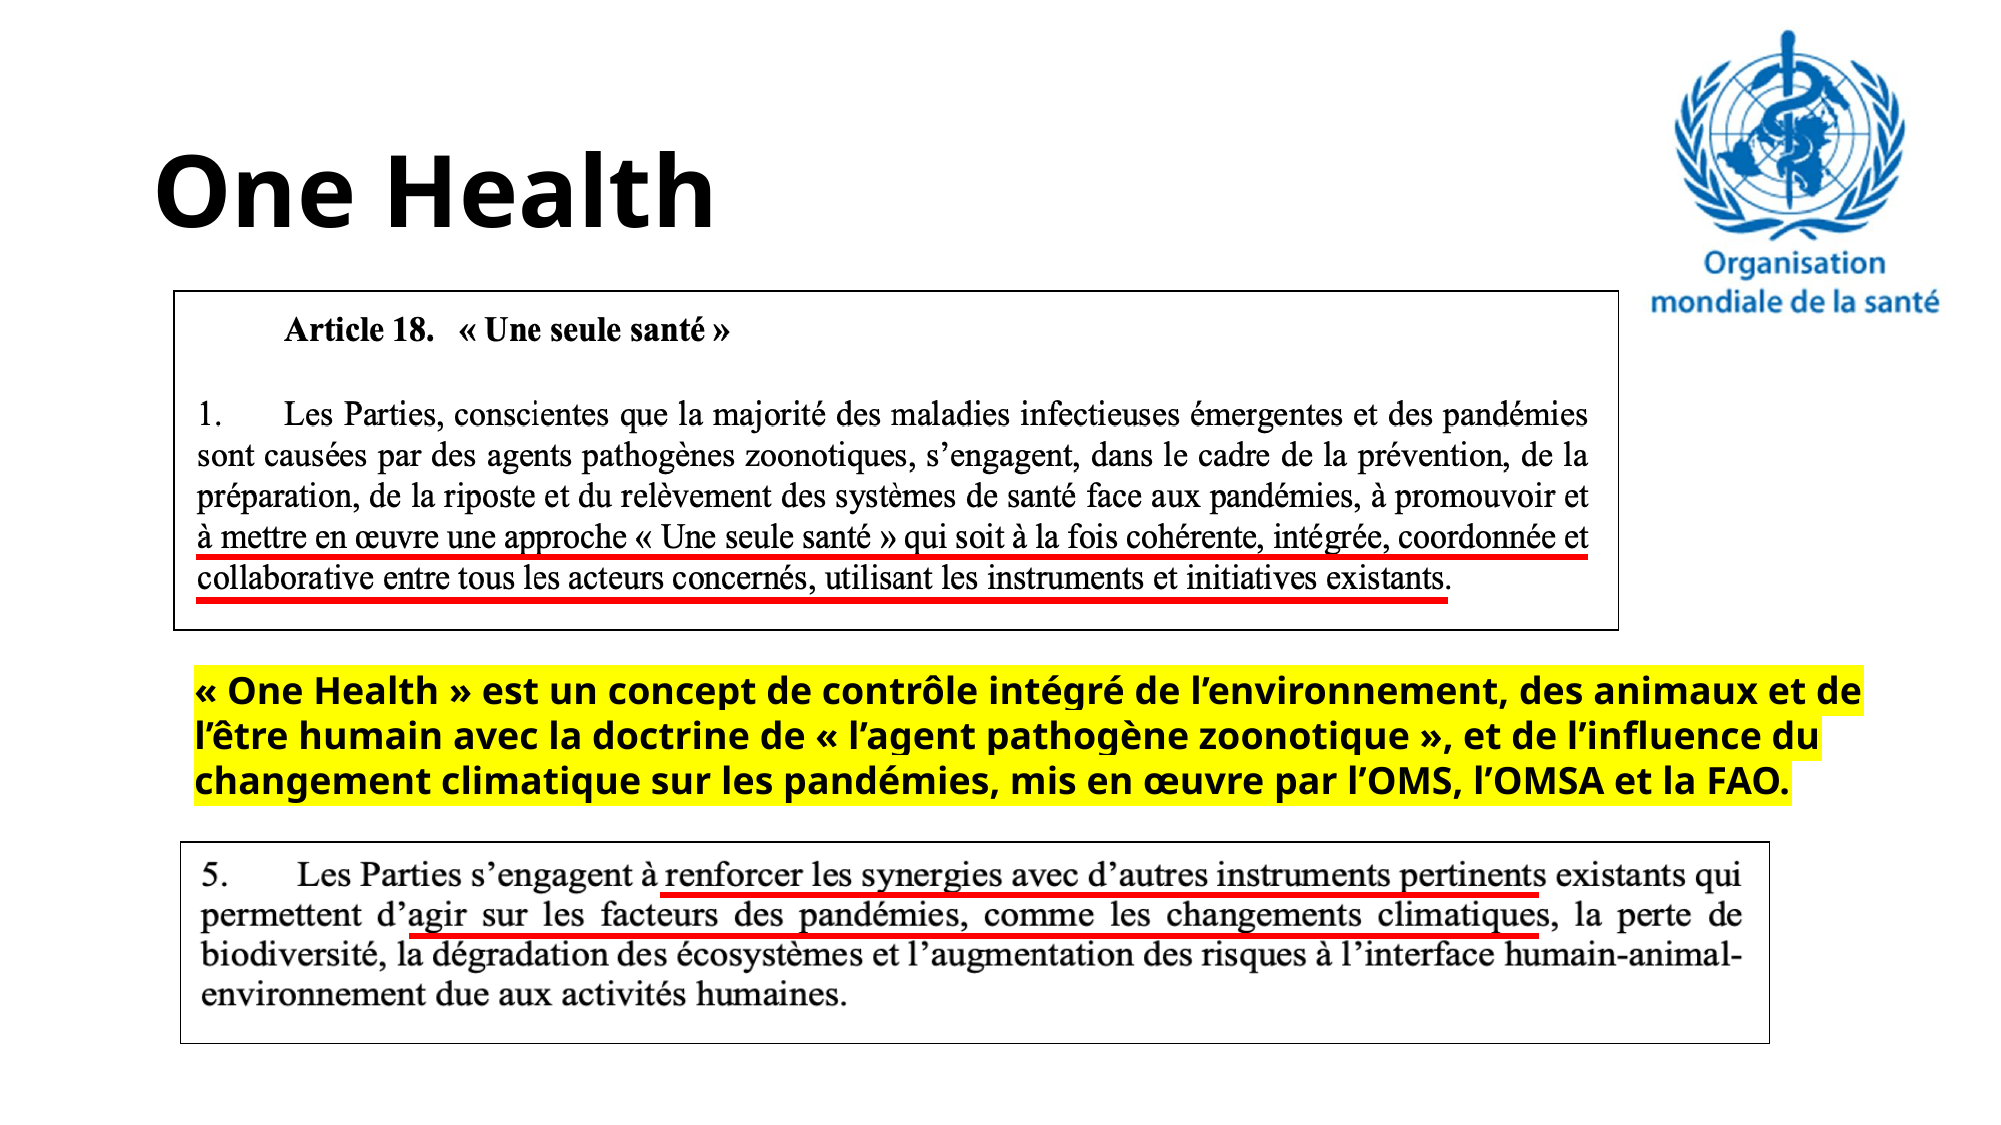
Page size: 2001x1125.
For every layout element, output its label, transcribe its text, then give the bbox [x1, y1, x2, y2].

picture [174, 291, 1618, 630]
title One Health [137, 86, 1617, 305]
picture [181, 842, 1769, 1043]
picture [1617, 0, 1978, 360]
text_box « One Health » est un concept de contrôle intégré de l’environnement, des animaux et de l’être humain avec la doctrine de « l’agent pathogène zoonotique », et de l’influence du changement climatique sur les pandémies, mis en œuvre par l’OMS, l’OMSA et la FAO. [179, 659, 1901, 812]
